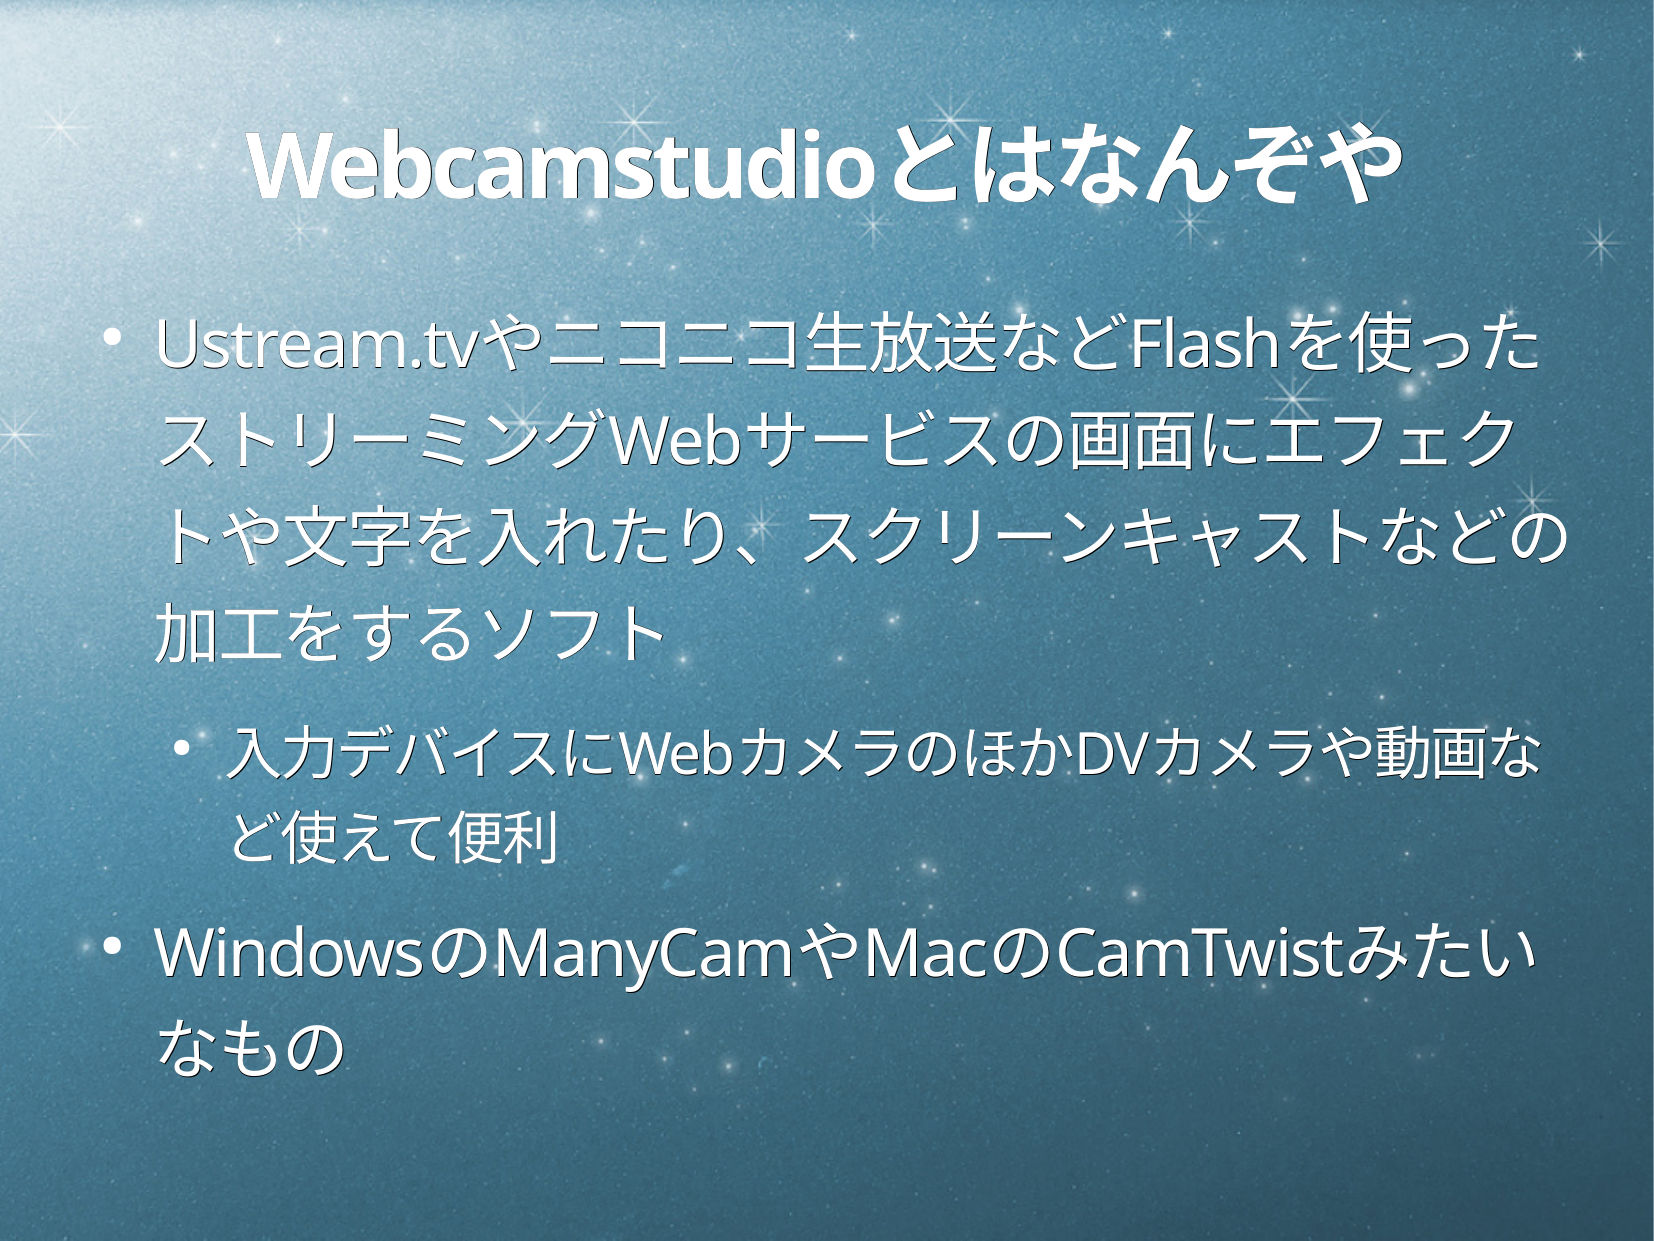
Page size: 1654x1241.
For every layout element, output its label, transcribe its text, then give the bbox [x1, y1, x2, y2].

title Webcamstudioとはなんぞや [82, 62, 1571, 255]
picture [0, 0, 1654, 1241]
list Ustream.tvやニコニコ生放送などFlashを使ったストリーミングWebサービスの画面にエフェクトや文字を入れたり、スクリーンキャストなどの加工をするソフト 入力デバイスにWebカメラのほかDVカメラや動画など使えて便利 WindowsのManyCamやMacのCamTwistみたいなもの [82, 290, 1571, 1109]
